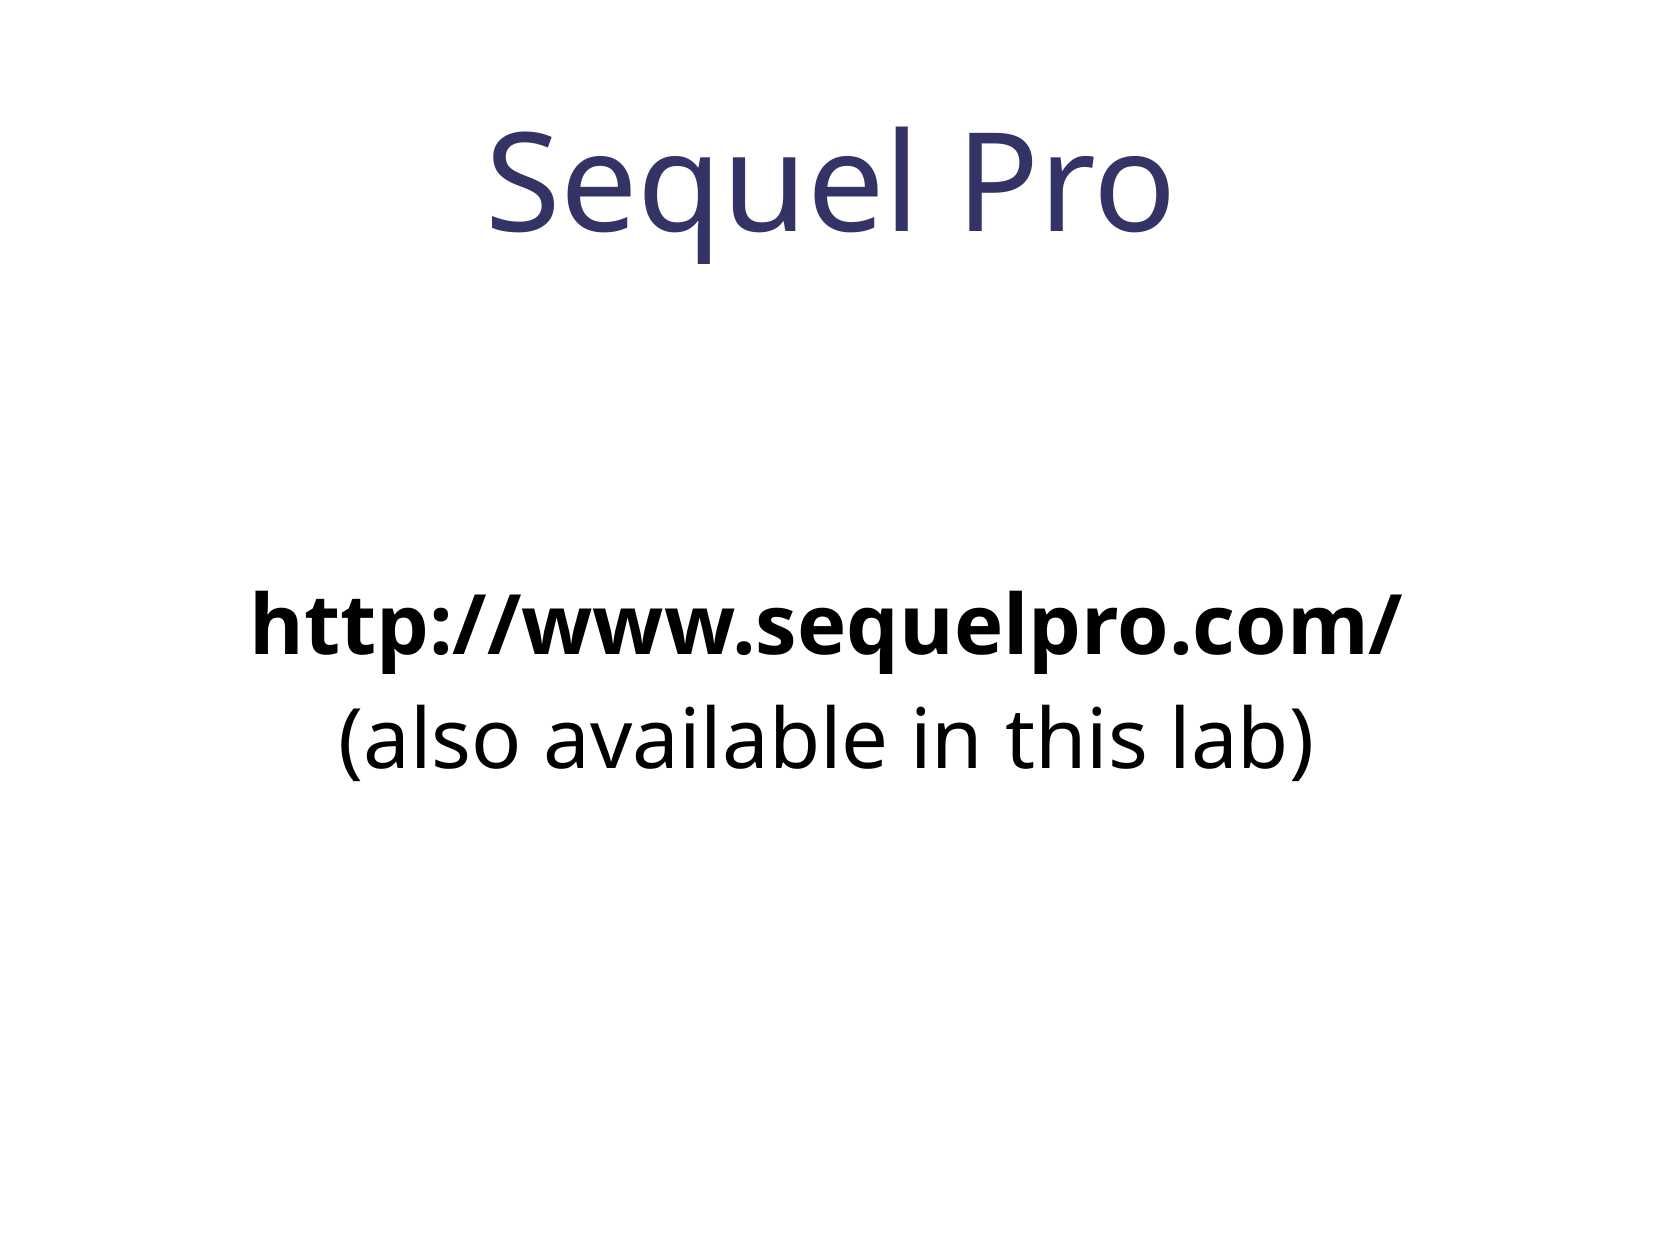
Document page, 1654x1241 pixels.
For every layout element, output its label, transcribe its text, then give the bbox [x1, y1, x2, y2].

title Sequel Pro [86, 75, 1576, 283]
subtitle http://www.sequelpro.com/ (also available in this lab) [59, 354, 1595, 1004]
